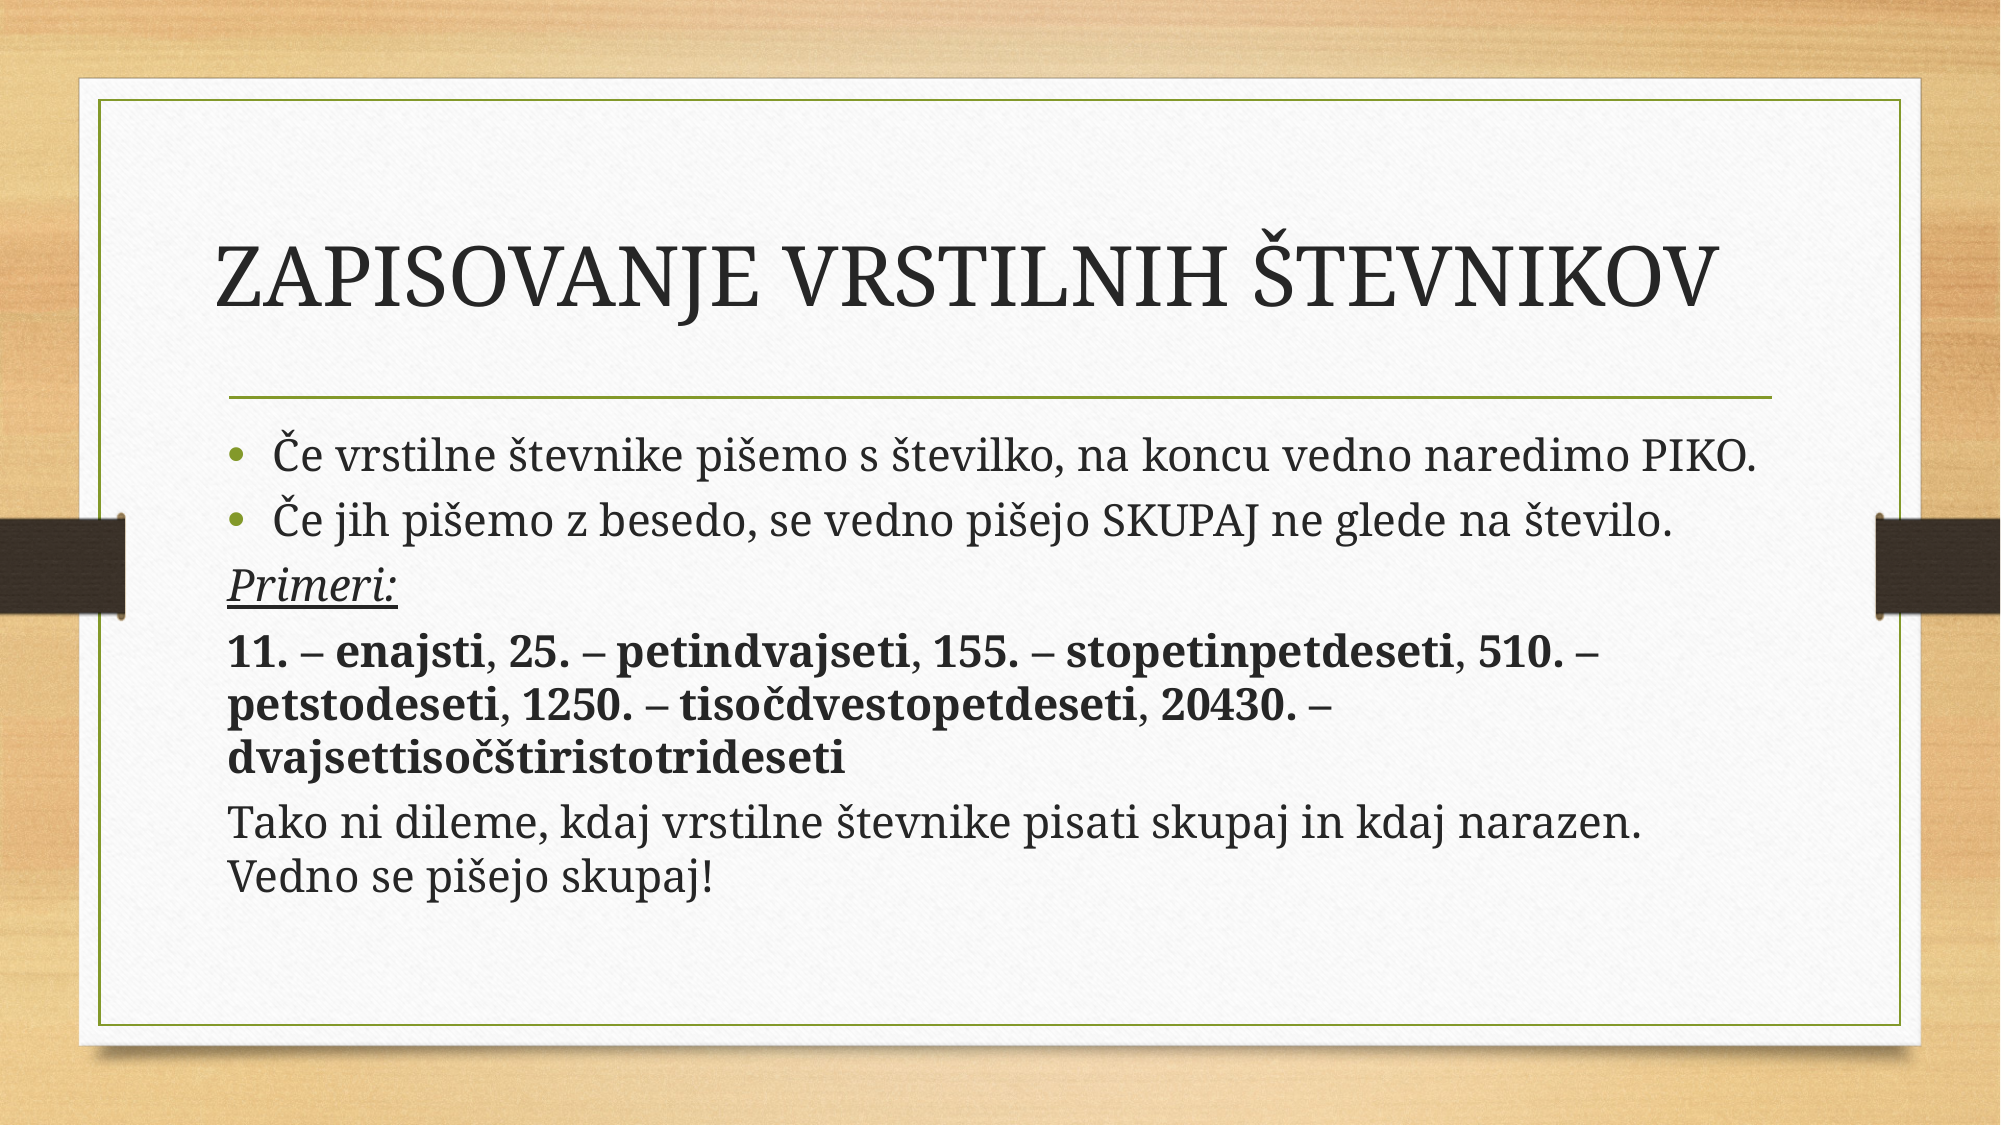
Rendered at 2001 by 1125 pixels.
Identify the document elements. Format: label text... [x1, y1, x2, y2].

list Če vrstilne števnike pišemo s številko, na koncu vedno naredimo PIKO. Če jih pišemo z besedo, se vedno pišejo SKUPAJ ne glede na število. Primeri: 11. – enajsti, 25. – petindvajseti, 155. – stopetinpetdeseti, 510. – petstodeseti, 1250. – tisočdvestopetdeseti, 20430. – dvajsettisočštiristotrideseti Tako ni dileme, kdaj vrstilne števnike pisati skupaj in kdaj narazen. Vedno se pišejo skupaj! [212, 419, 1788, 964]
title ZAPISOVANJE VRSTILNIH ŠTEVNIKOV [190, 165, 1766, 380]
